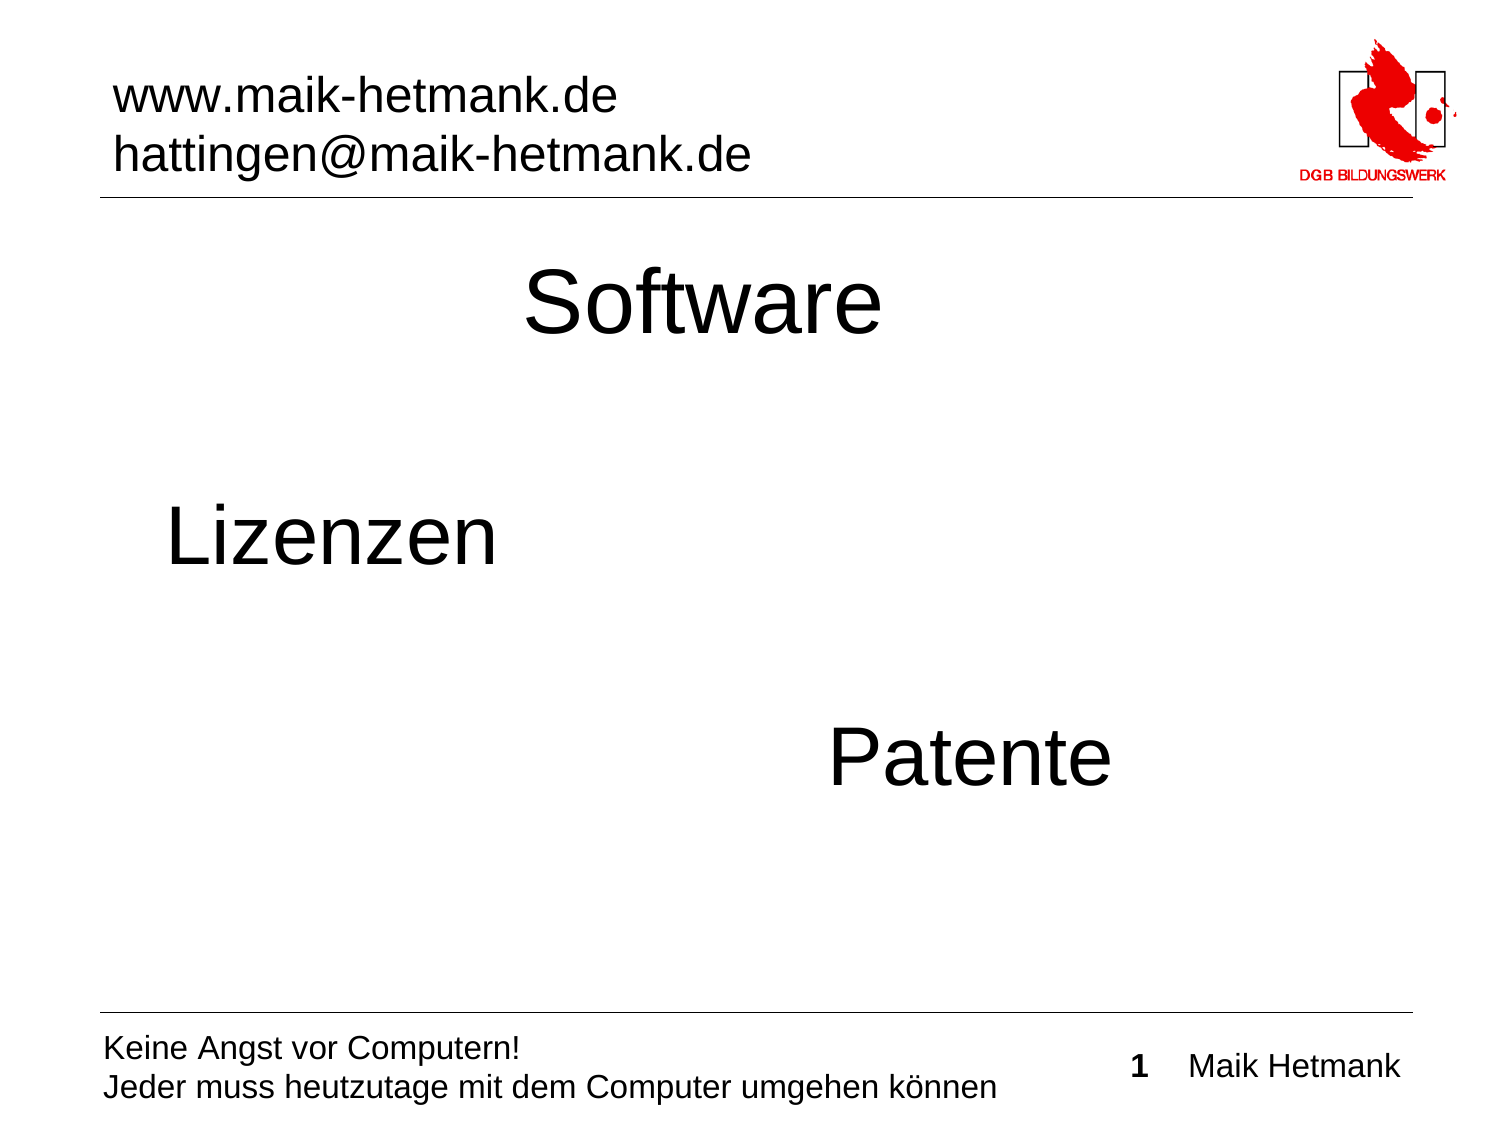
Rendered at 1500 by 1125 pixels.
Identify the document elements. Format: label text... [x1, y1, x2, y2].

text_box www.maik-hetmank.de hattingen@maik-hetmank.de [112, 64, 754, 180]
picture [1299, 37, 1457, 181]
list Software [508, 242, 983, 361]
text_box Lizenzen [165, 482, 603, 577]
text_box Patente [827, 703, 1293, 797]
